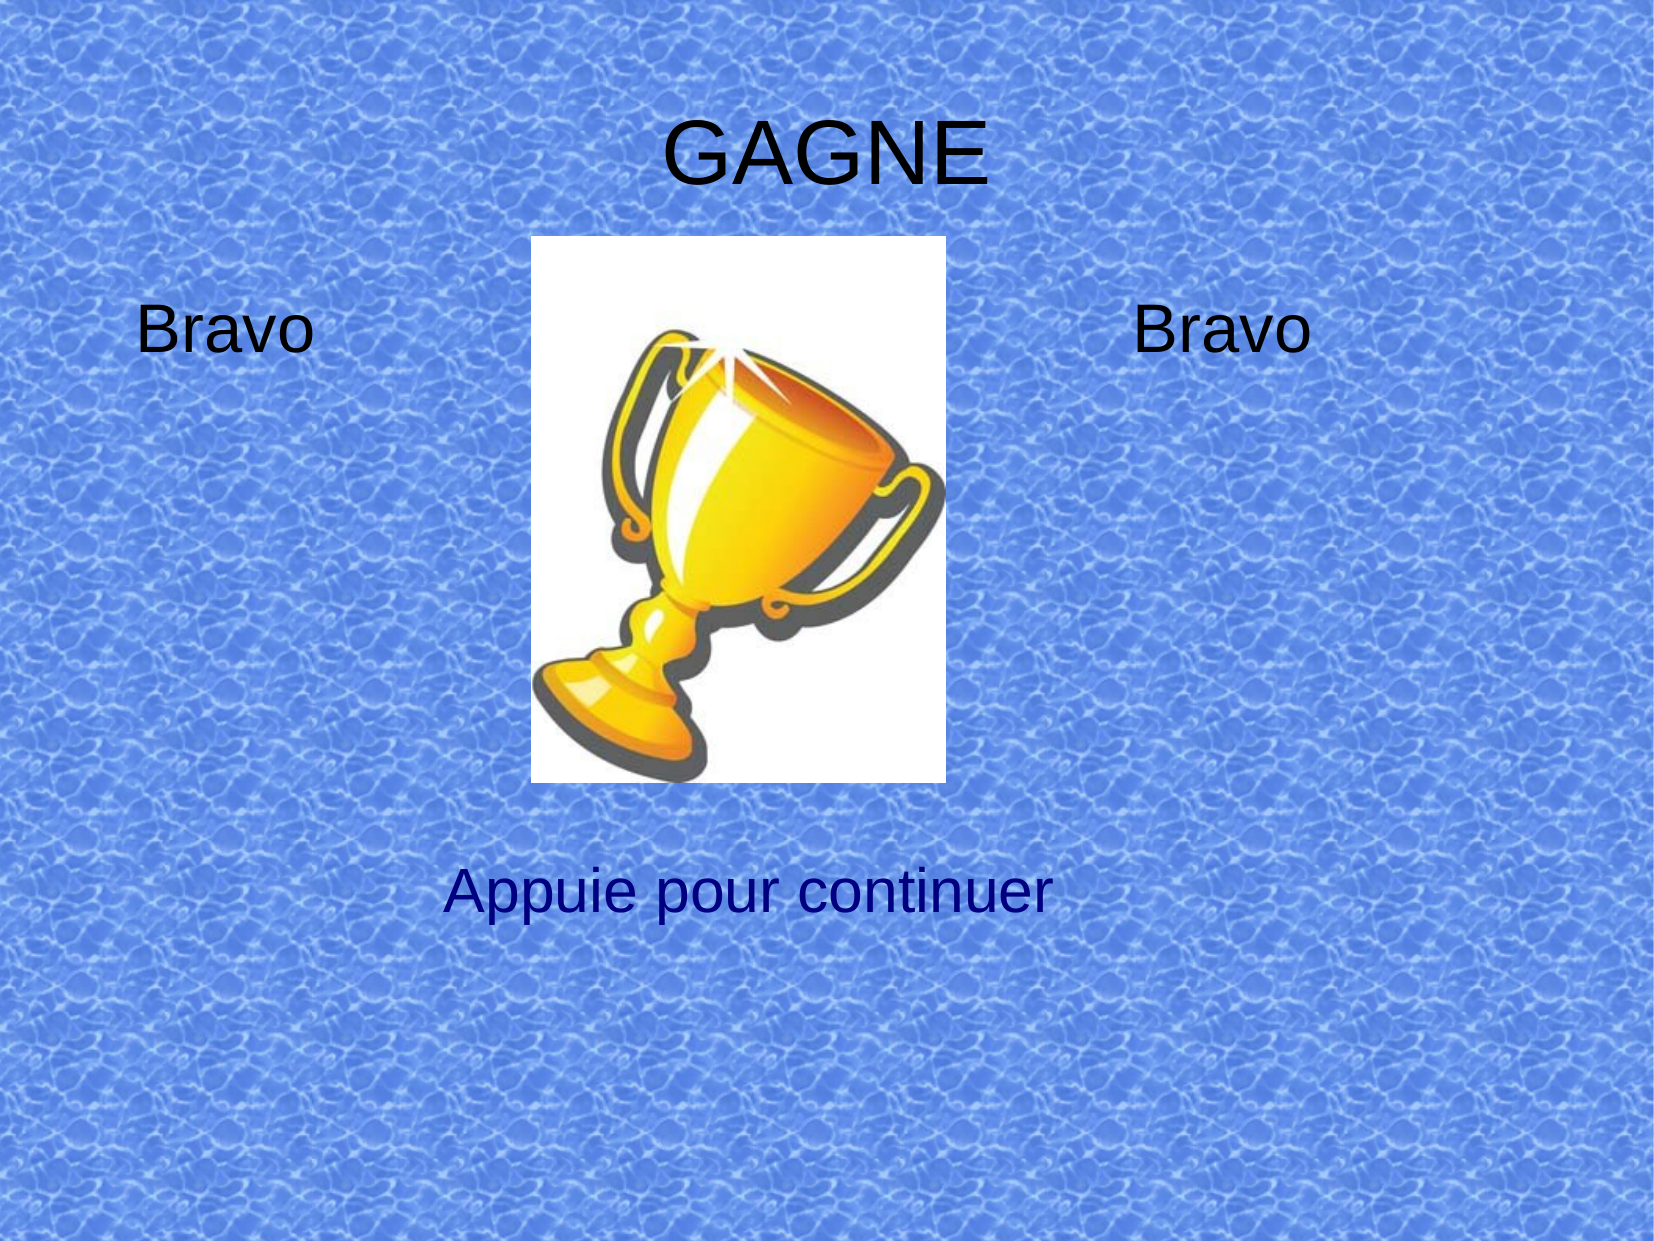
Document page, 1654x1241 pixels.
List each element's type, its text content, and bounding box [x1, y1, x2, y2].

picture [0, 0, 1654, 1241]
list Bravo Bravo Appuie pour continuer [82, 290, 1571, 1010]
title GAGNE [82, 49, 1571, 257]
